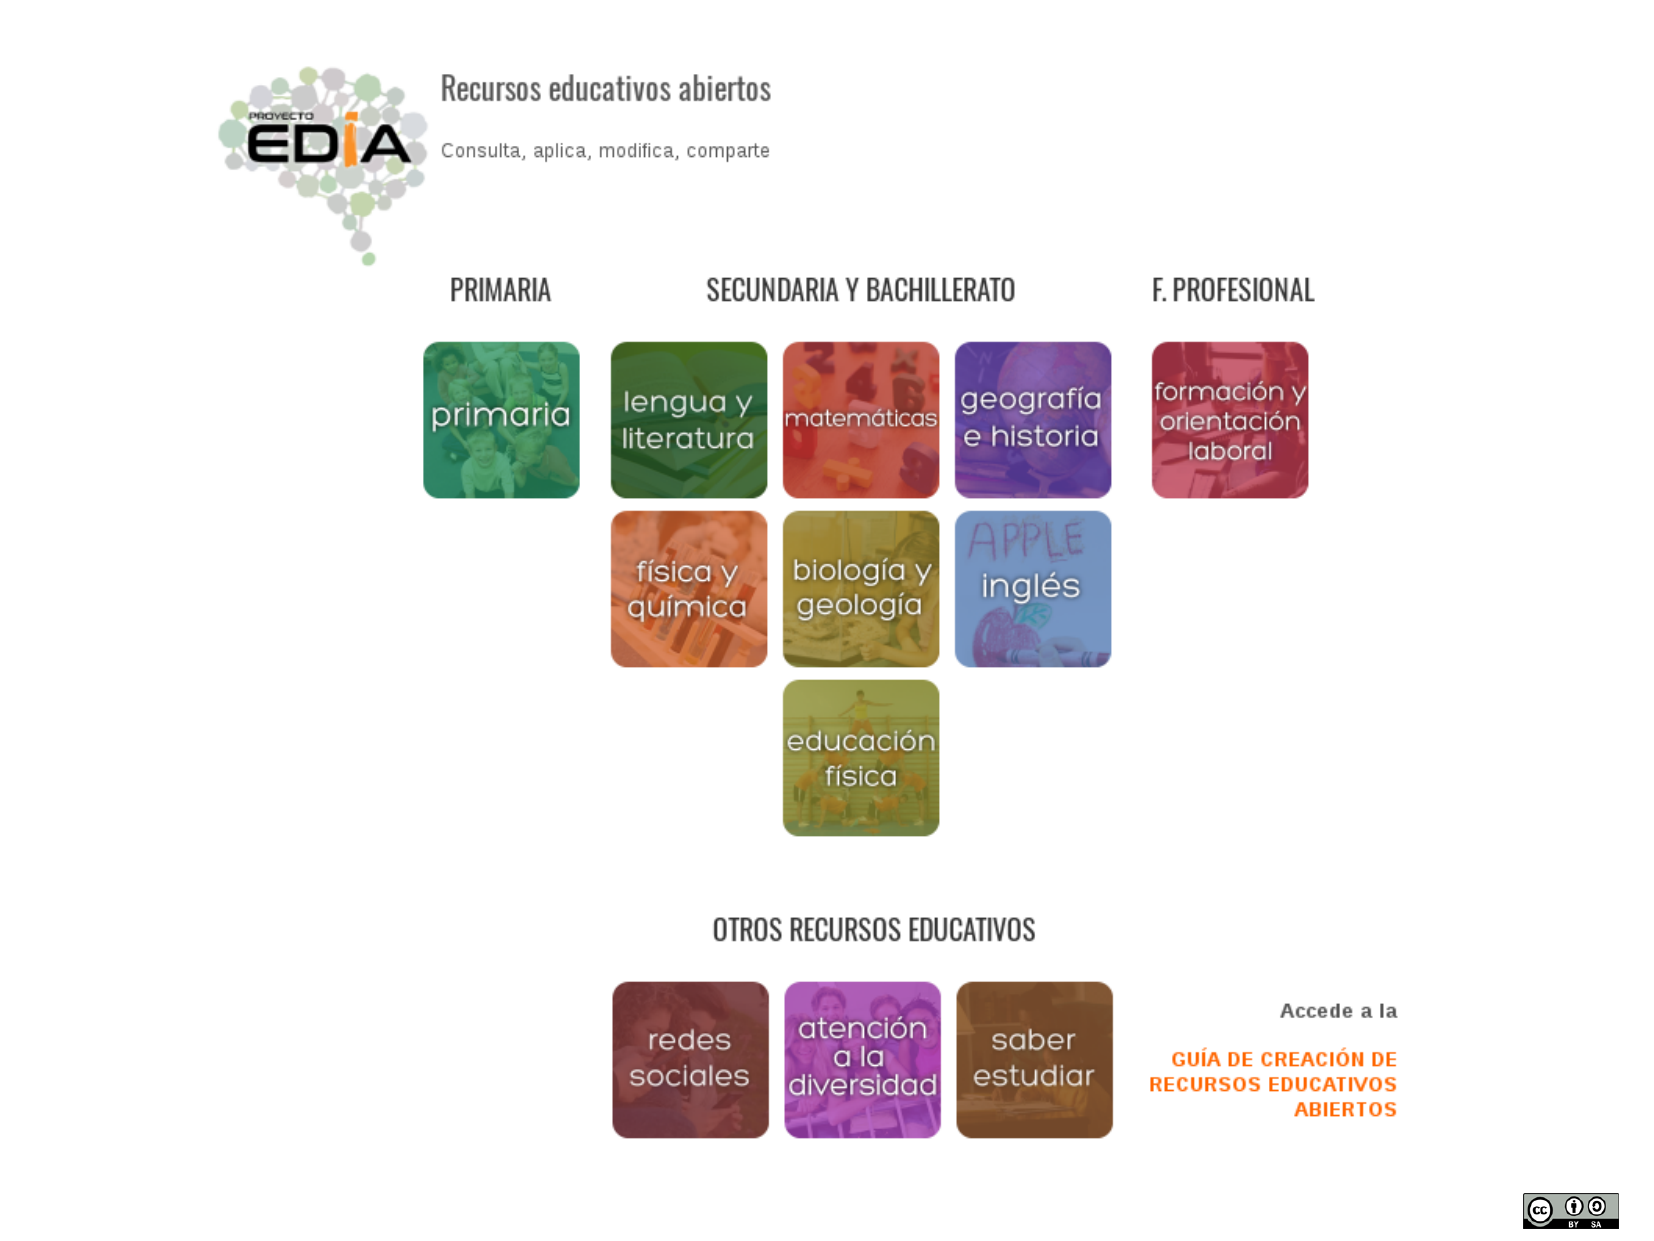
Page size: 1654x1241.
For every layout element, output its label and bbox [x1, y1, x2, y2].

picture [1523, 1193, 1619, 1229]
picture [200, 23, 1501, 1187]
